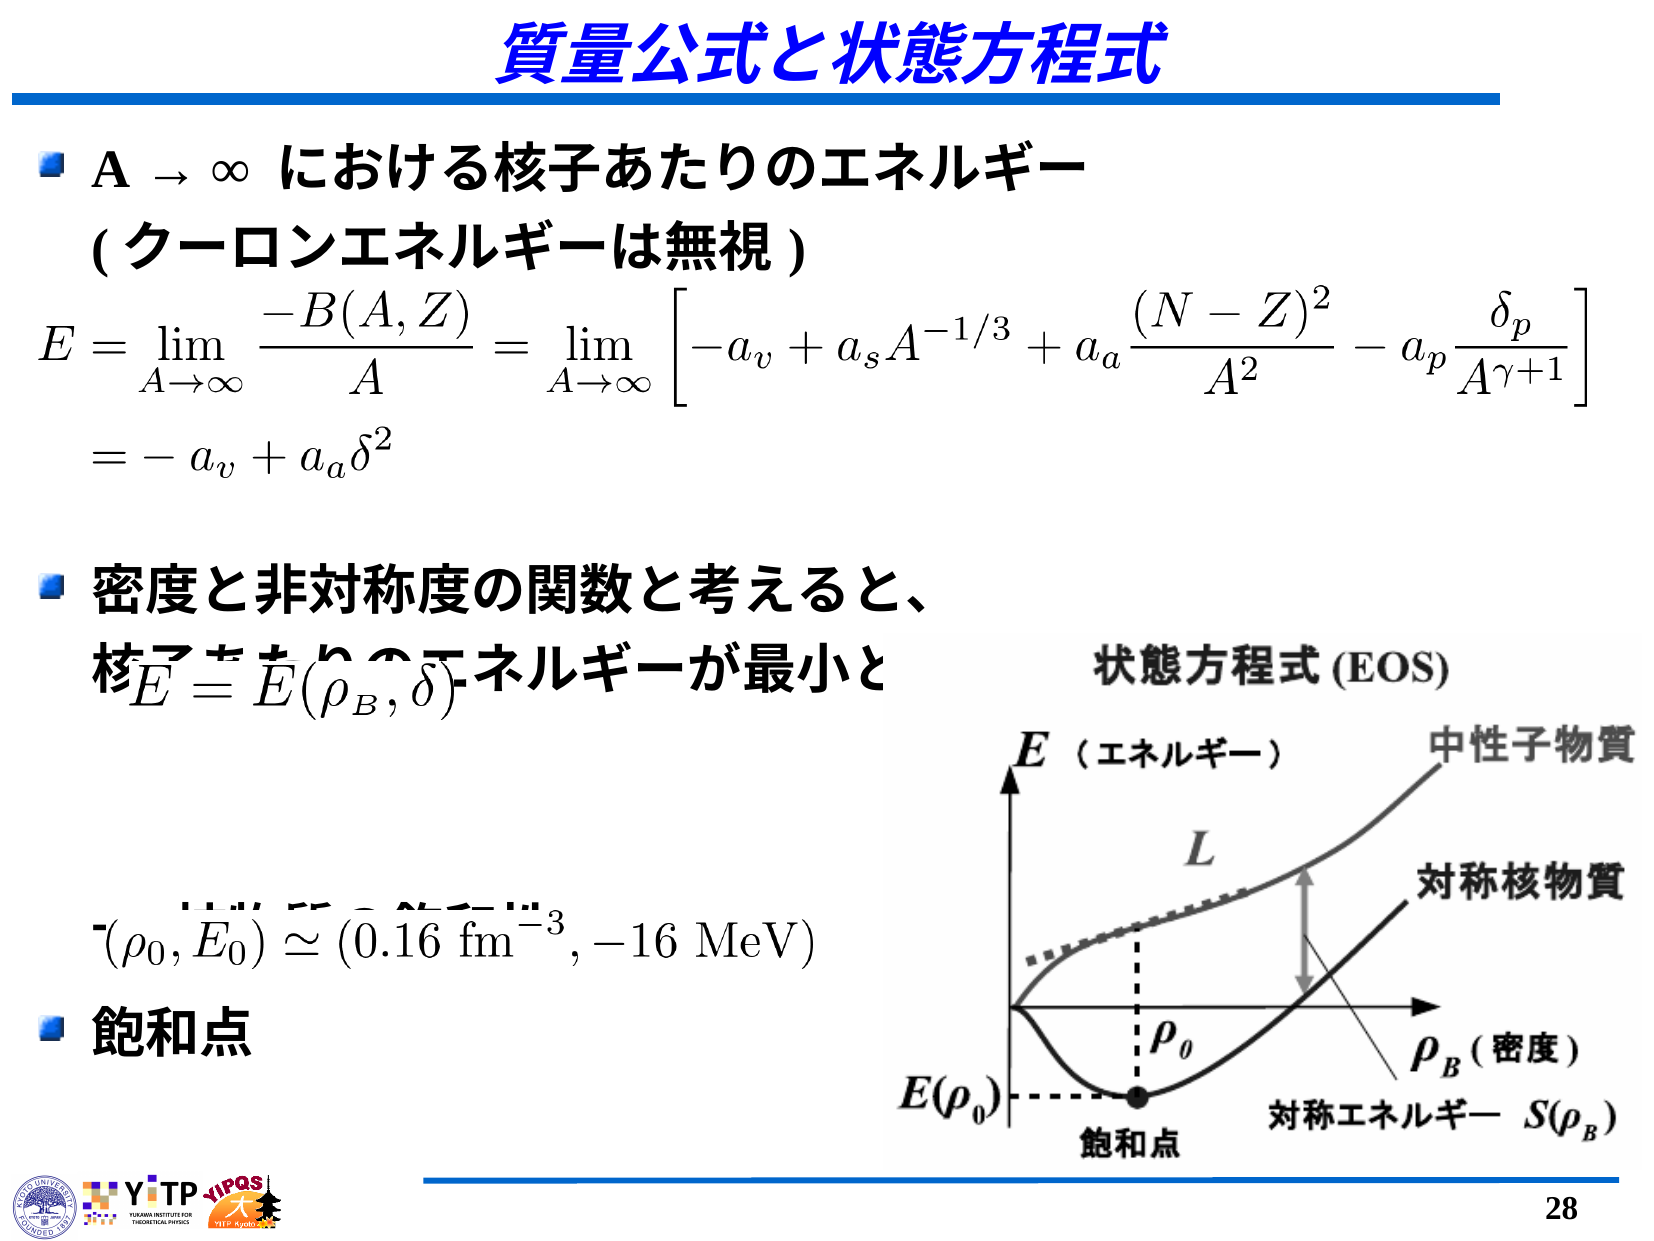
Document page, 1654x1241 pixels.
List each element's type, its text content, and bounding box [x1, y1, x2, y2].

picture [106, 910, 813, 969]
picture [883, 620, 1642, 1170]
picture [129, 661, 454, 720]
title 質量公式と状態方程式 [0, 0, 1654, 99]
list A → ∞ における核子あたりのエネルギー (クーロンエネルギーは無視) 密度と非対称度の関数と考えると、 核子あたりのエネルギーが最小となる密度が実現する → 核物質の飽和性 飽和点 [20, 124, 1621, 1137]
picture [38, 285, 1587, 478]
picture [11, 1170, 281, 1241]
